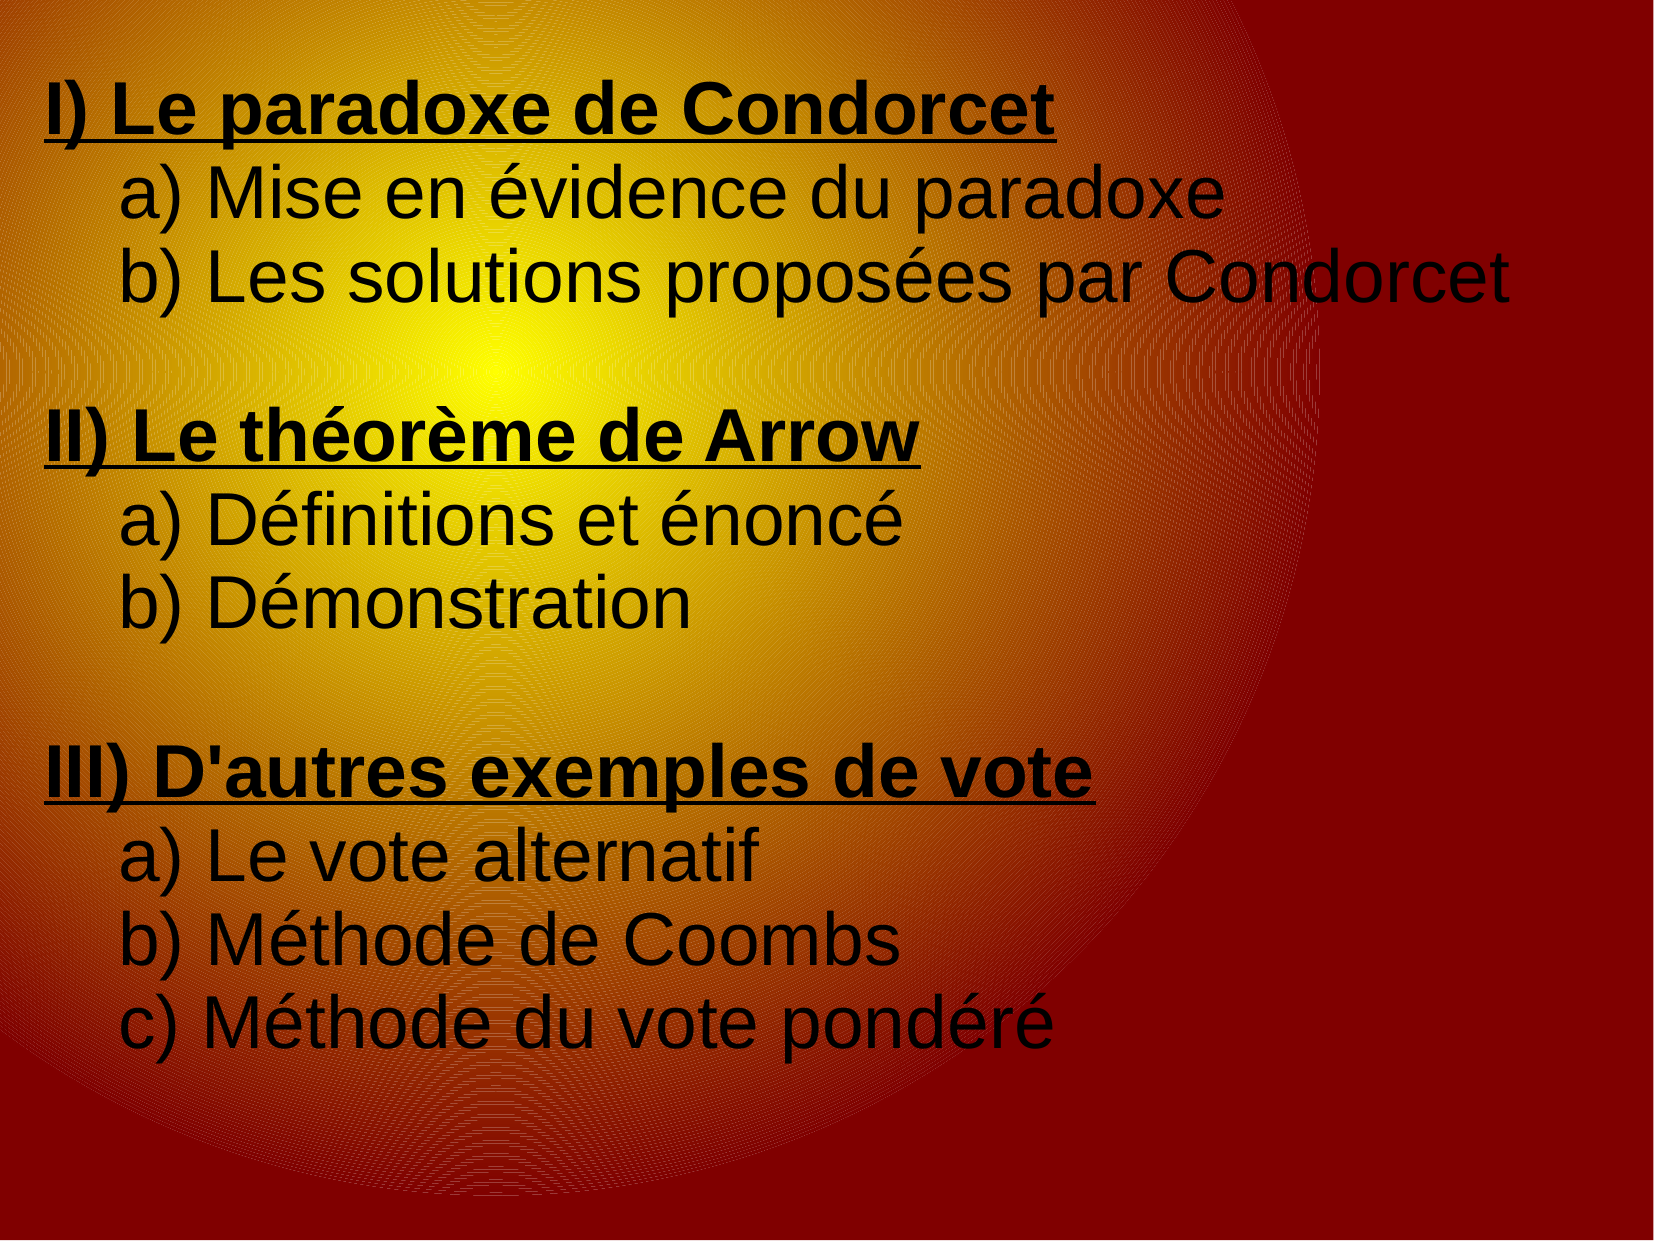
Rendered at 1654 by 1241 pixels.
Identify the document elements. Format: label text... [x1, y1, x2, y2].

text_box I) Le paradoxe de Condorcet a) Mise en évidence du paradoxe b) Les solutions proposées par Condorcet II) Le théorème de Arrow a) Définitions et énoncé b) Démonstration III) D'autres exemples de vote a) Le vote alternatif b) Méthode de Coombs c) Méthode du vote pondéré [29, 59, 1565, 1093]
